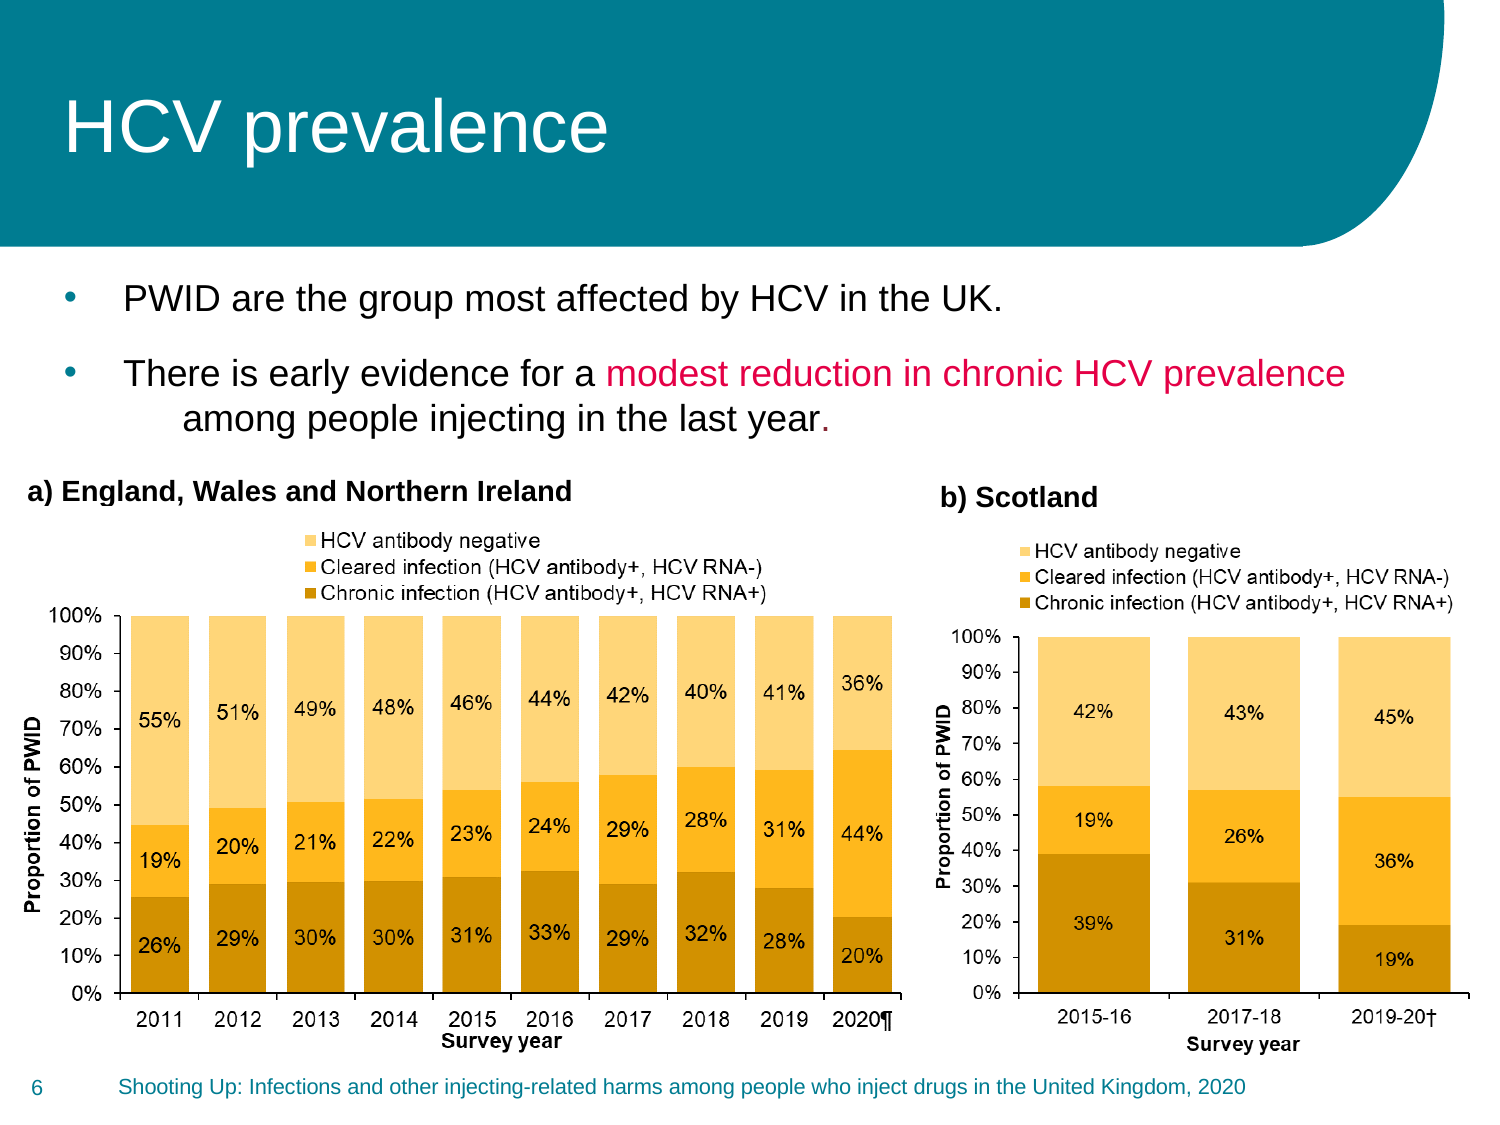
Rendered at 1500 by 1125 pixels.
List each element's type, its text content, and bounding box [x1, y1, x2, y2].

picture [16, 506, 1480, 1065]
text_box a) England, Wales and Northern Ireland [16, 466, 585, 506]
text_box [16, 1065, 90, 1117]
text_box PWID are the group most affected by HCV in the UK. There is early evidence for a modest reduction in chronic HCV prevalence among people injecting in the last year. [52, 268, 1370, 446]
text_box HCV prevalence [53, 72, 1350, 174]
text_box Shooting Up: Infections and other injecting-related harms among people who inject drugs in the United Kingdom, 2020 [103, 1056, 1335, 1116]
text_box b) Scotland [928, 472, 1500, 520]
